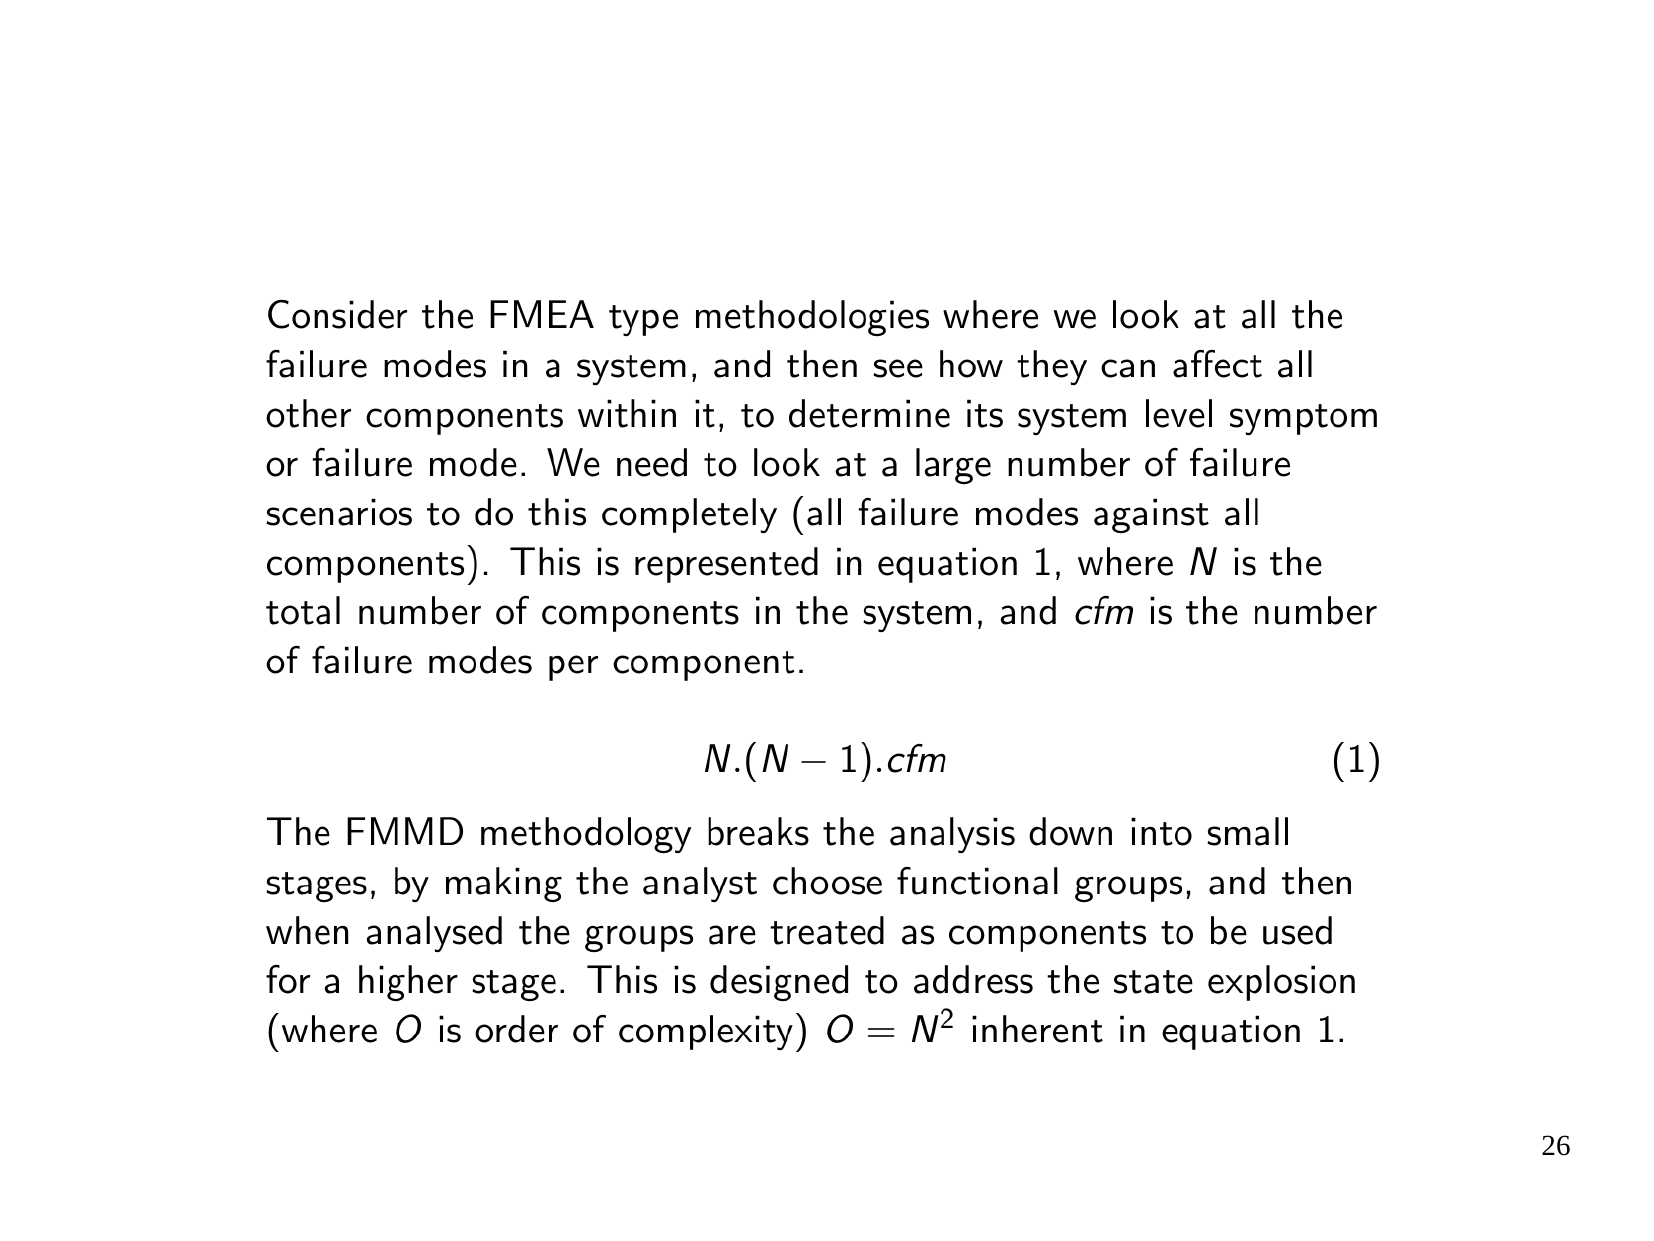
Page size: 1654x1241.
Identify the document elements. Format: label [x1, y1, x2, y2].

picture [241, 290, 1412, 1109]
